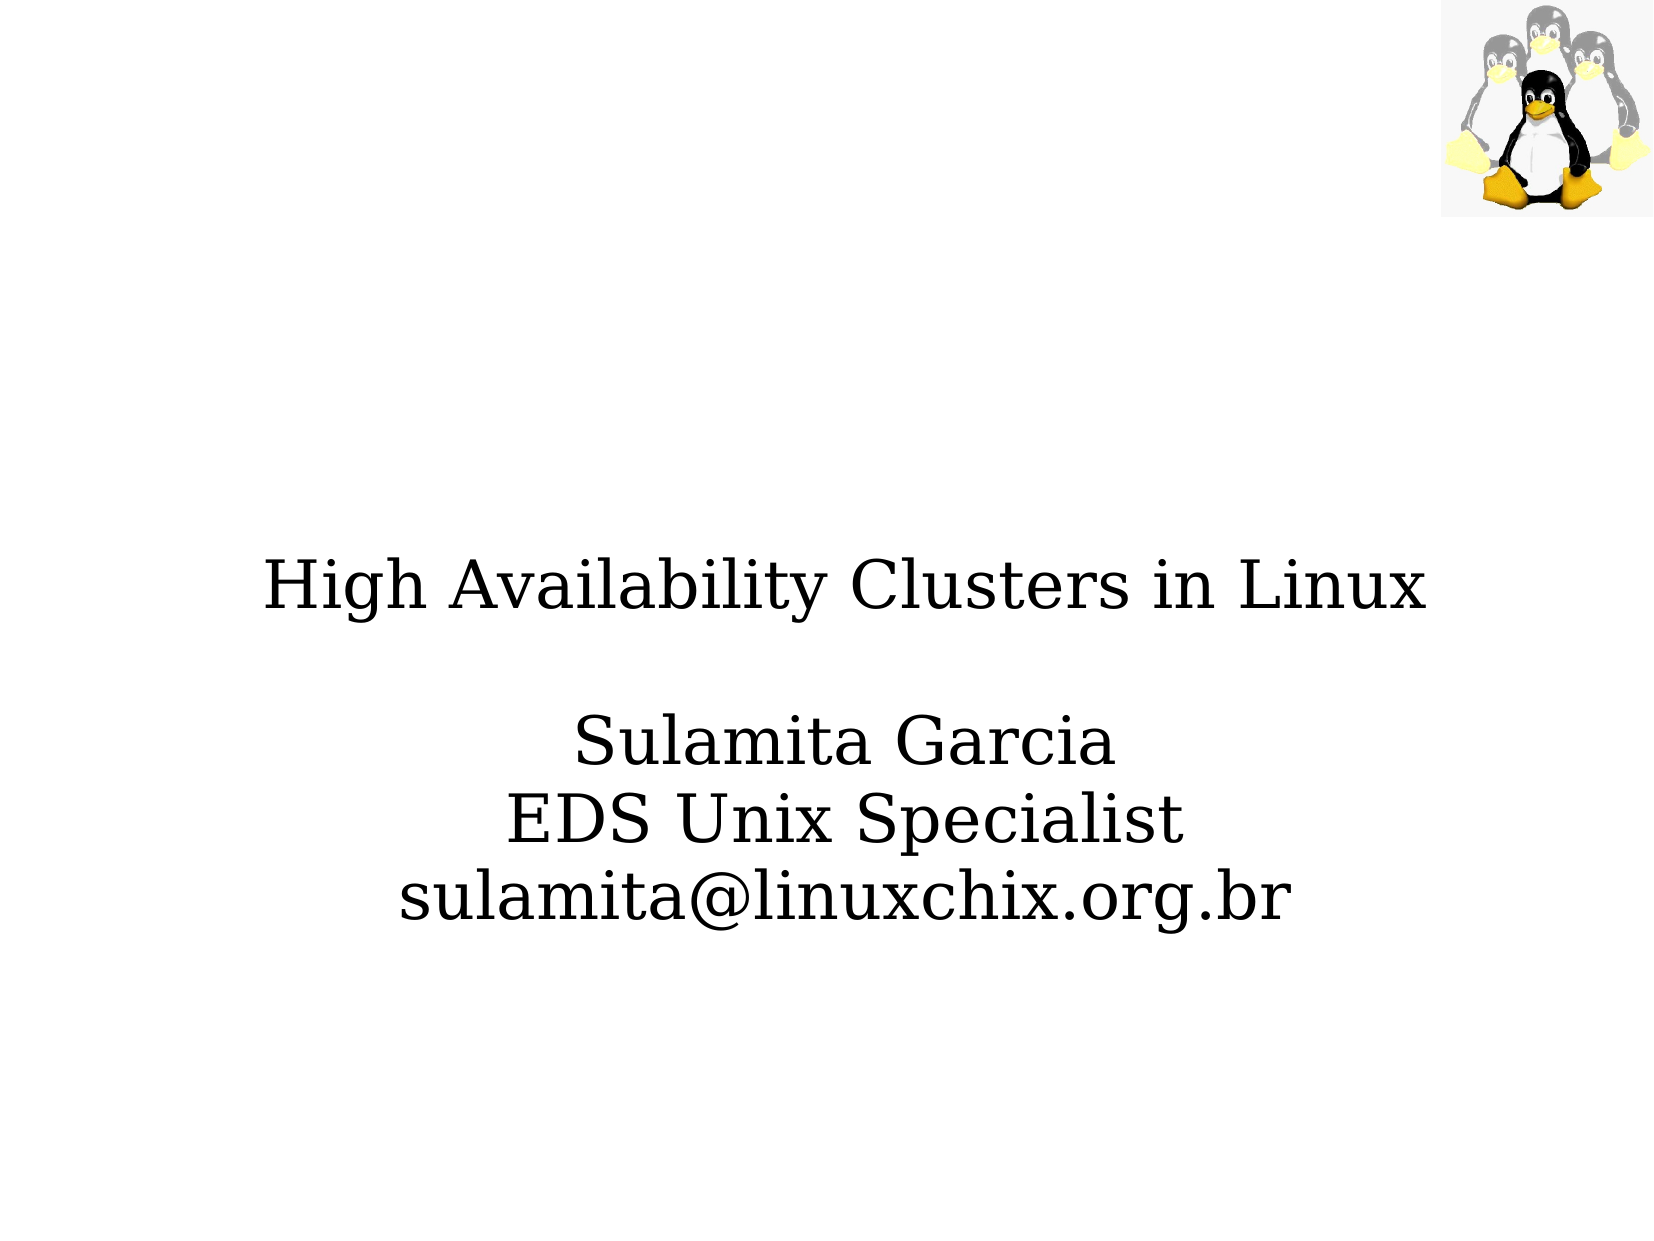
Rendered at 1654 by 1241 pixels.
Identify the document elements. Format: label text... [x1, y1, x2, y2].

subtitle High Availability Clusters in Linux Sulamita Garcia EDS Unix Specialist sulamita@linuxchix.org.br [121, 350, 1534, 1132]
picture [1441, 0, 1654, 217]
